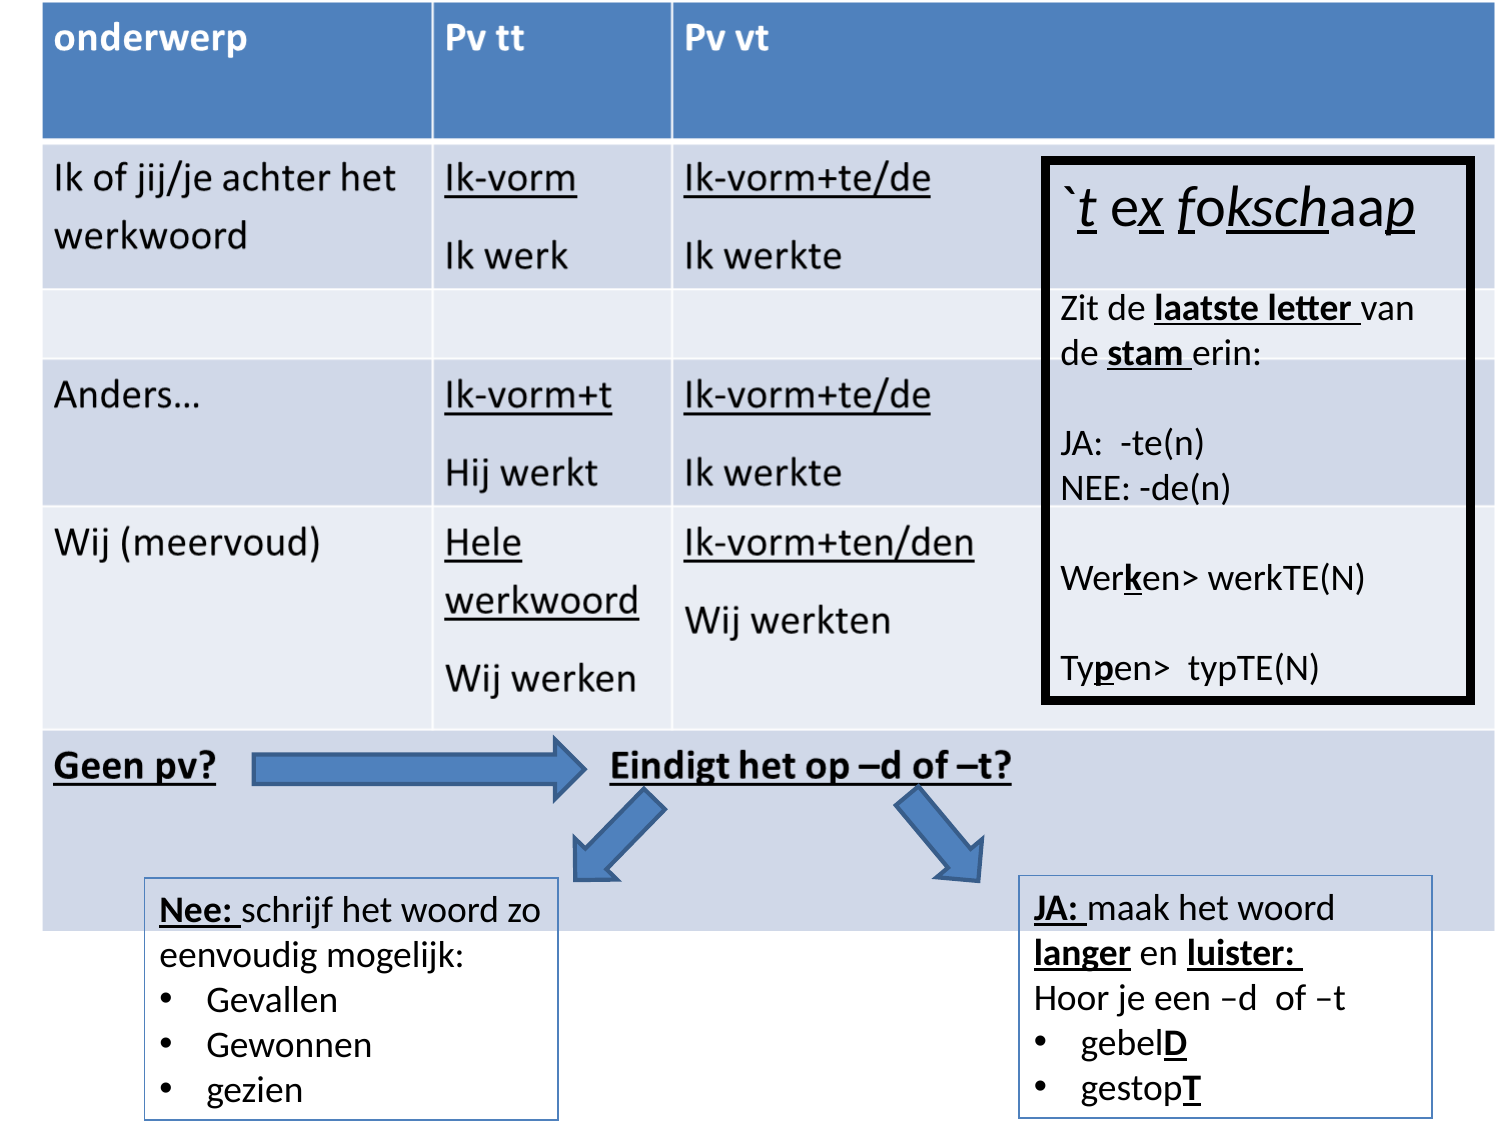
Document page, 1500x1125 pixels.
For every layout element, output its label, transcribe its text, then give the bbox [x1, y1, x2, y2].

text_box JA: maak het woord langer en luister: Hoor je een –d of –t gebelD gestopT [1018, 875, 1433, 1119]
text_box [253, 739, 585, 799]
text_box [574, 788, 665, 881]
text_box [895, 786, 982, 881]
text_box Nee: schrijf het woord zo eenvoudig mogelijk: Gevallen Gewonnen gezien [144, 877, 558, 1121]
picture [41, 0, 1496, 933]
text_box `t ex fokschaap Zit de laatste letter van de stam erin: JA: -te(n) NEE: -de(n) Werken> werkTE(N) Typen> typTE(N) [1045, 160, 1471, 701]
